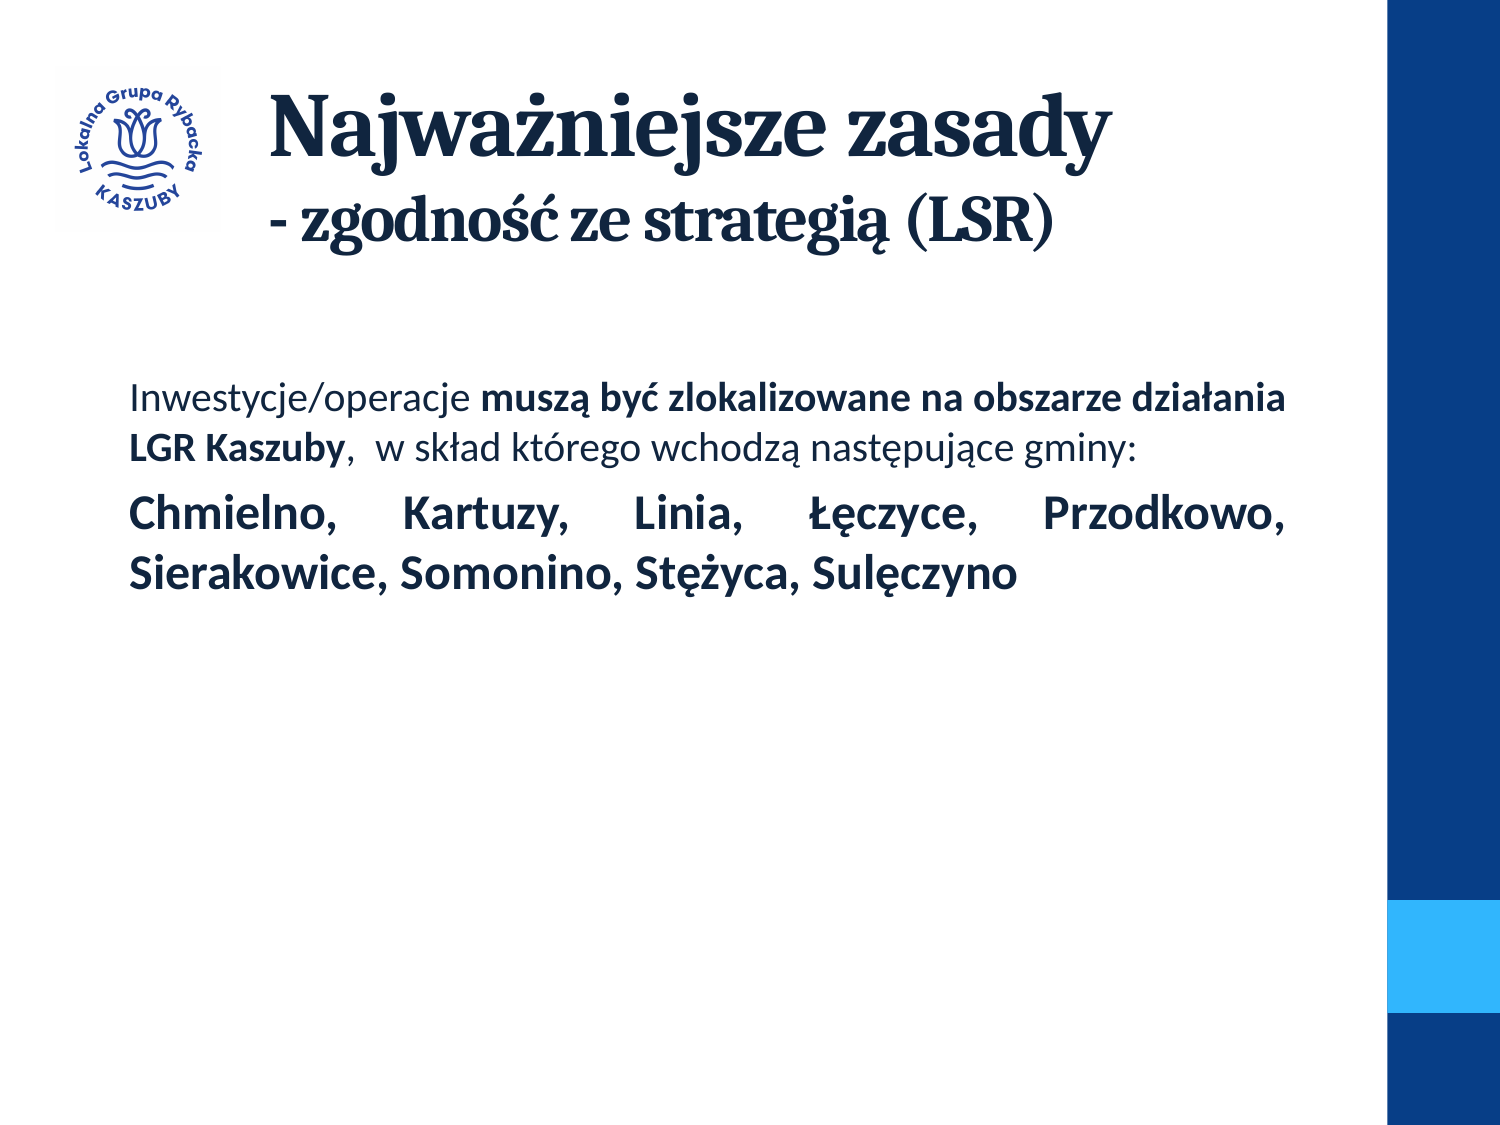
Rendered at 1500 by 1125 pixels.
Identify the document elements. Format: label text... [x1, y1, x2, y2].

picture [55, 66, 221, 232]
title Najważniejsze zasady - zgodność ze strategią (LSR) [253, 30, 1326, 289]
list Inwestycje/operacje muszą być zlokalizowane na obszarze działania LGR Kaszuby, w skład którego wchodzą następujące gminy: Chmielno, Kartuzy, Linia, Łęczyce, Przodkowo, Sierakowice, Somonino, Stężyca, Sulęczyno [76, 361, 1302, 941]
